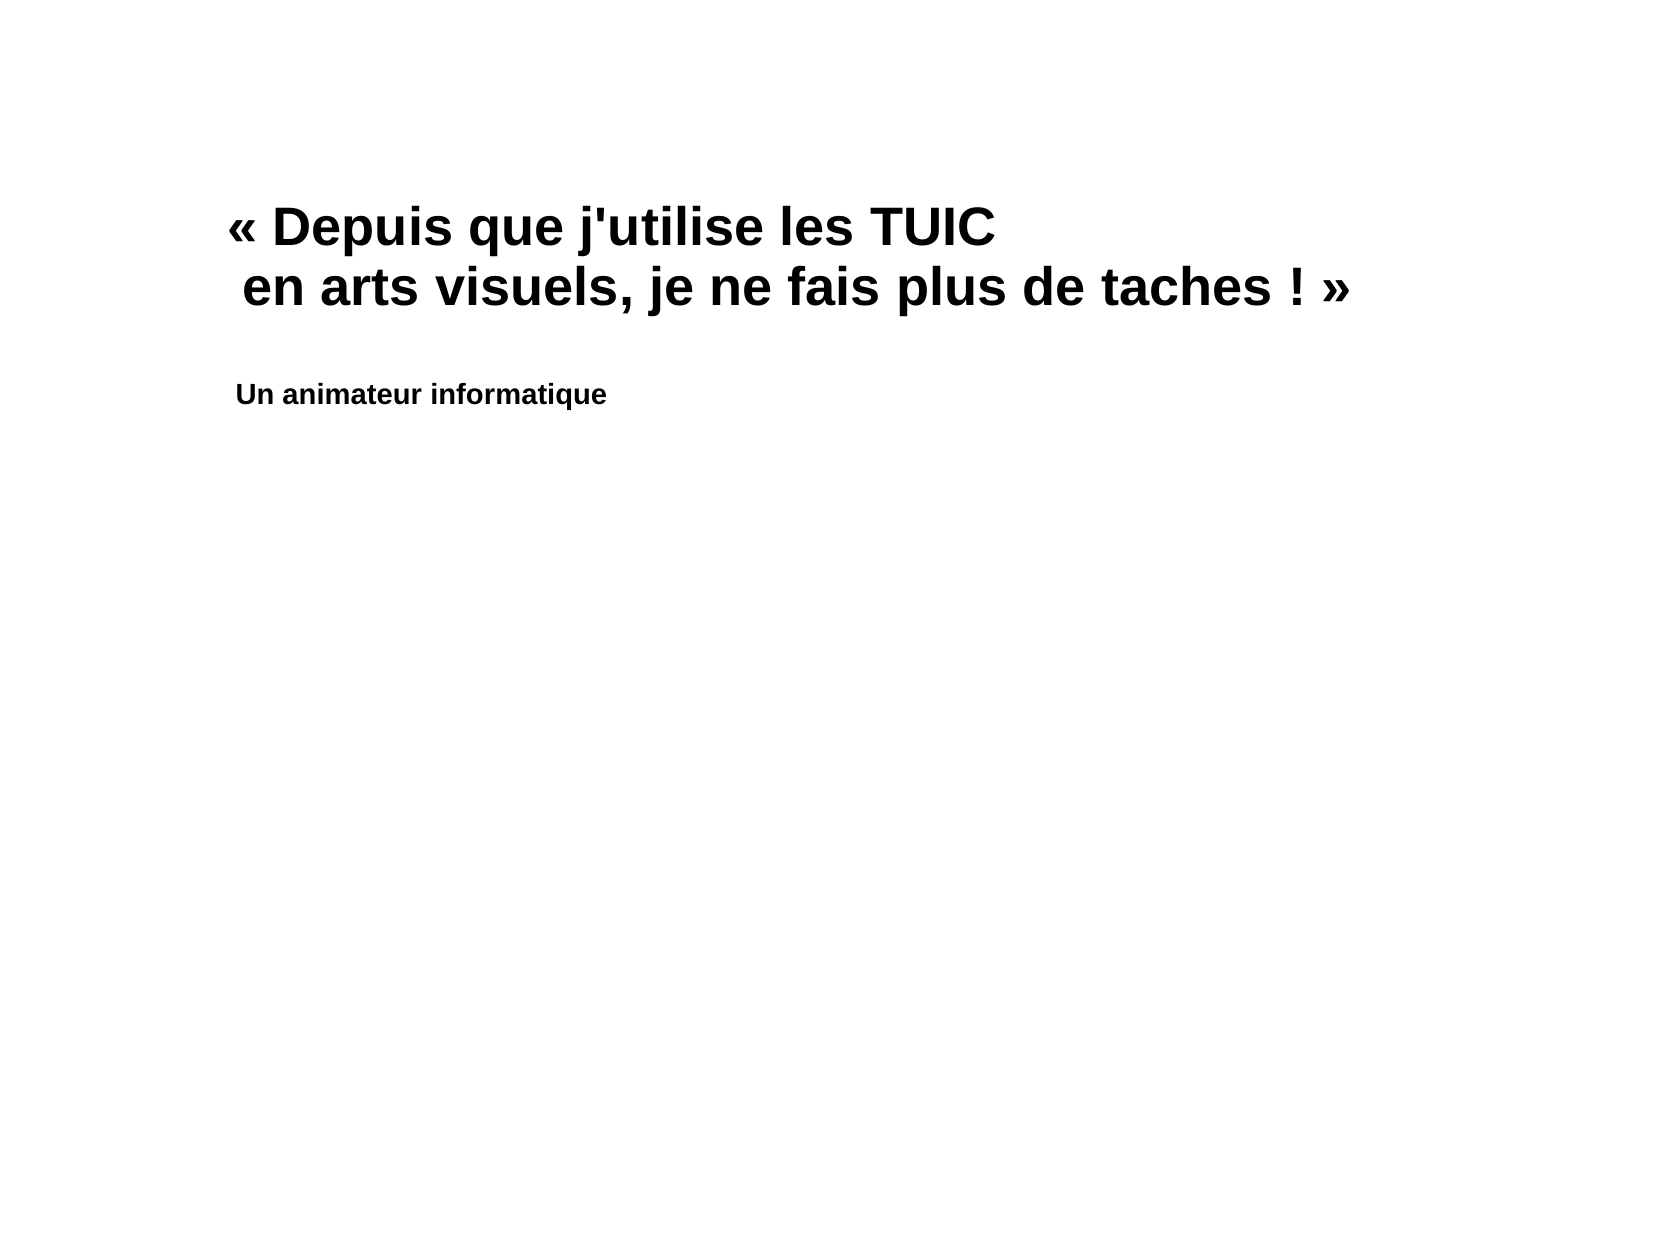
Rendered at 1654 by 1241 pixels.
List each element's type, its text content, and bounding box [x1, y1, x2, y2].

text_box « Depuis que j'utilise les TUIC en arts visuels, je ne fais plus de taches ! » Un animateur informatique [212, 188, 1368, 424]
